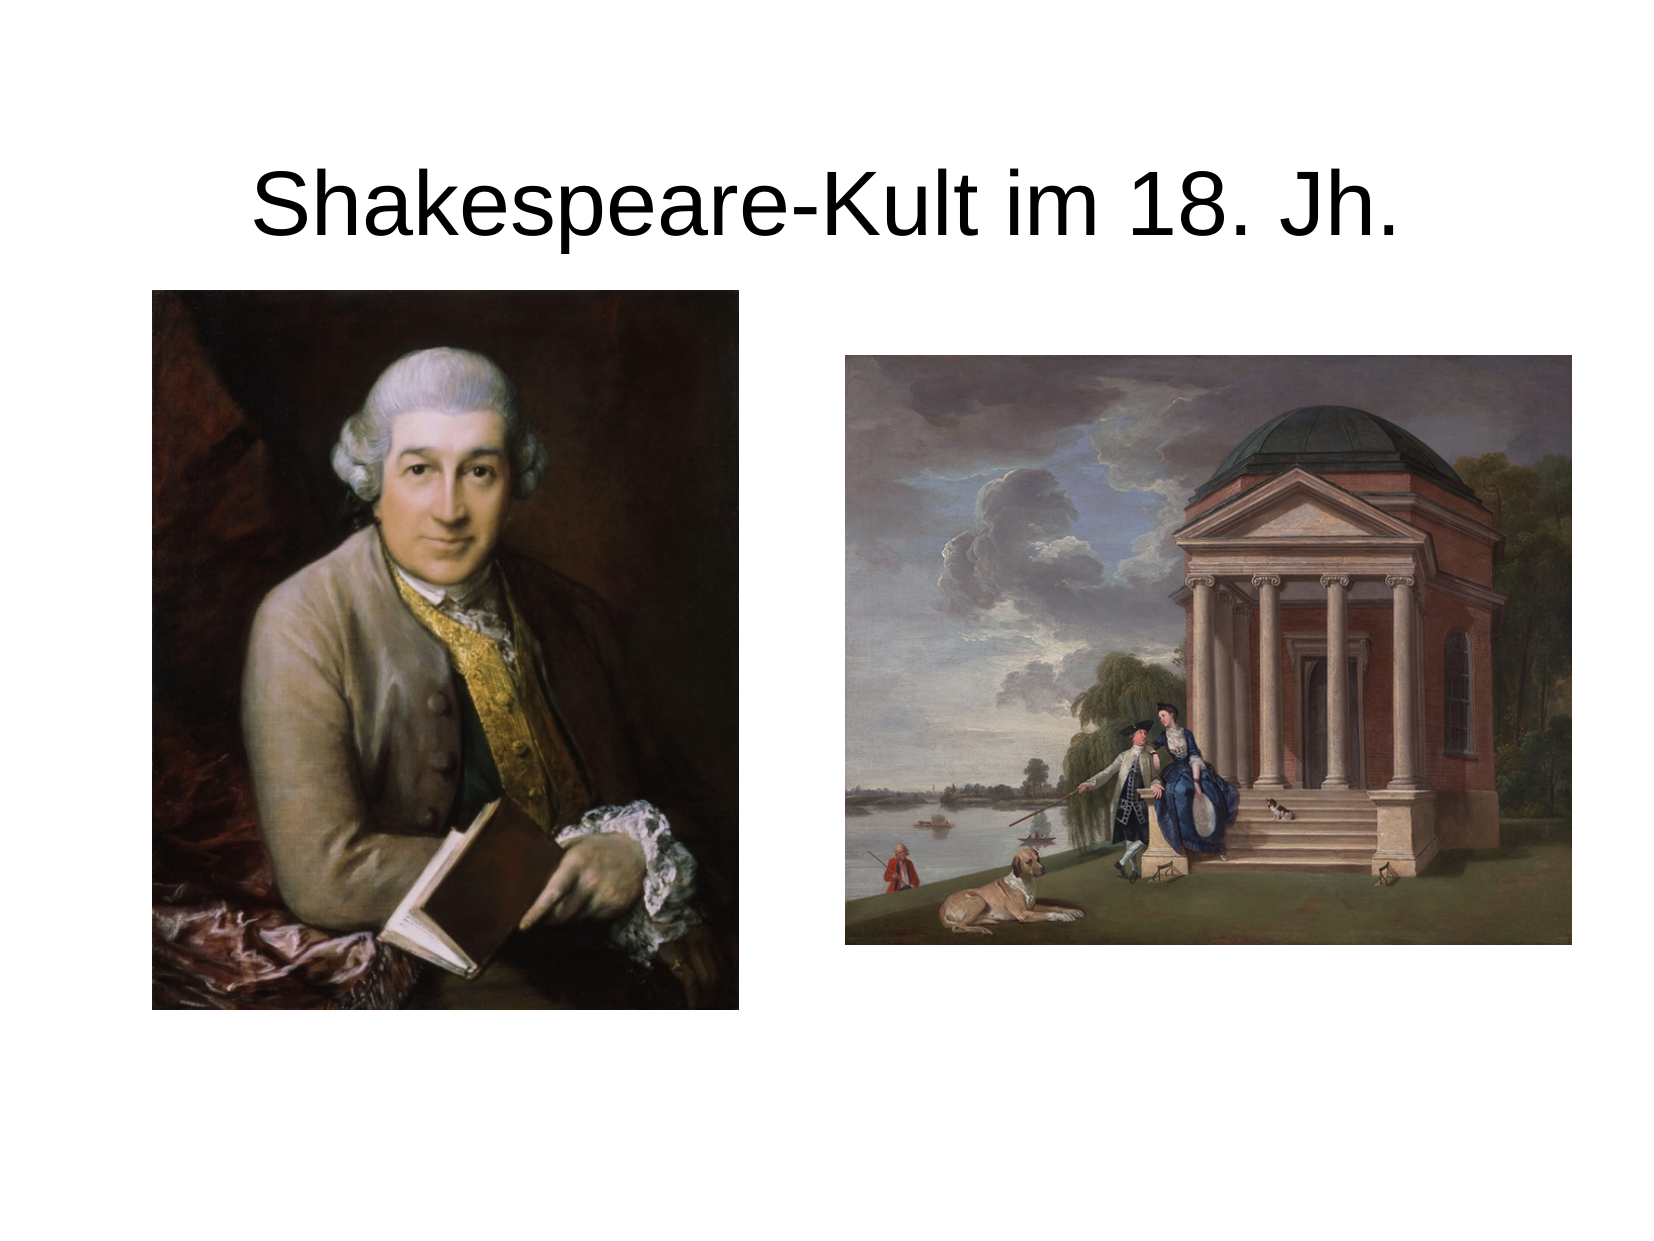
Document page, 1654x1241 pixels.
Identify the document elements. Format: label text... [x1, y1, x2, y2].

picture [845, 355, 1572, 945]
picture [152, 290, 739, 1010]
title Shakespeare-Kult im 18. Jh. [82, 49, 1571, 257]
